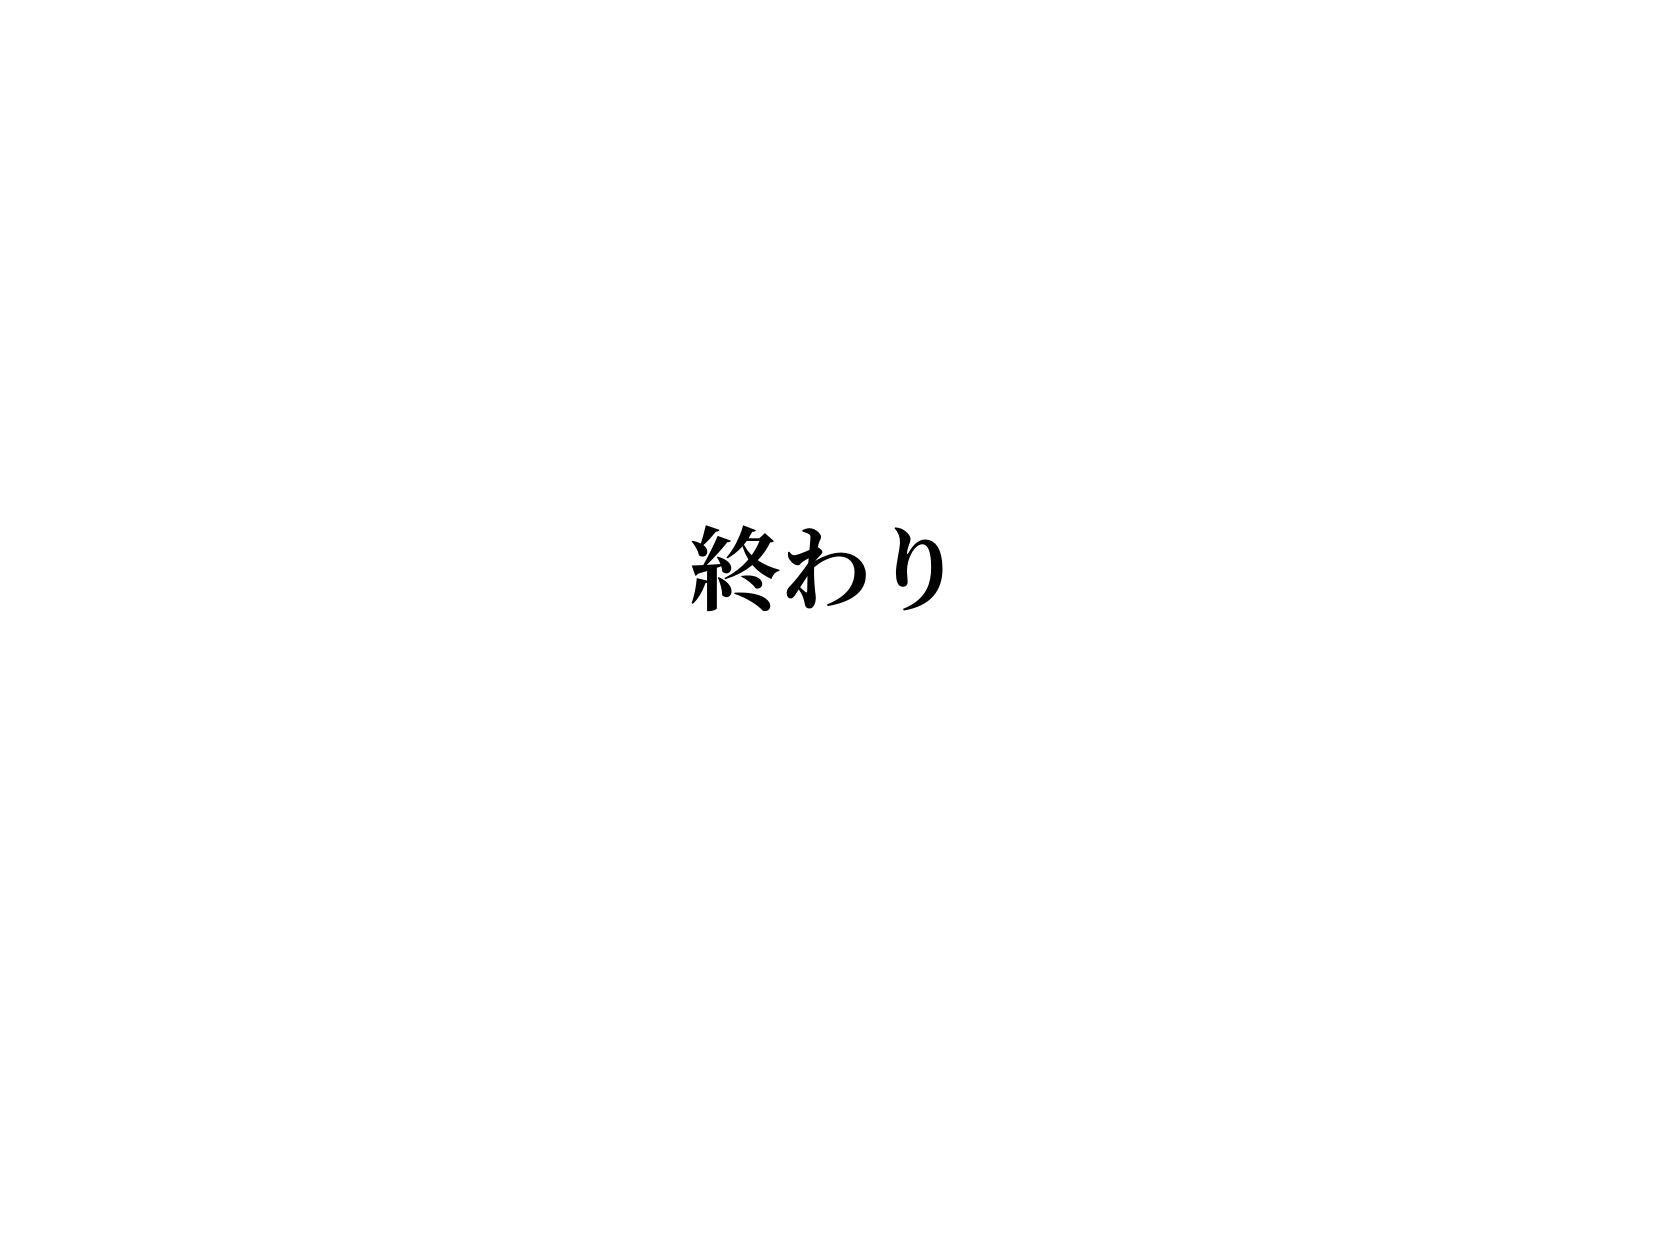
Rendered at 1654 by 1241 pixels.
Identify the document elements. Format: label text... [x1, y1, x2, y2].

title 終わり [82, 460, 1571, 668]
